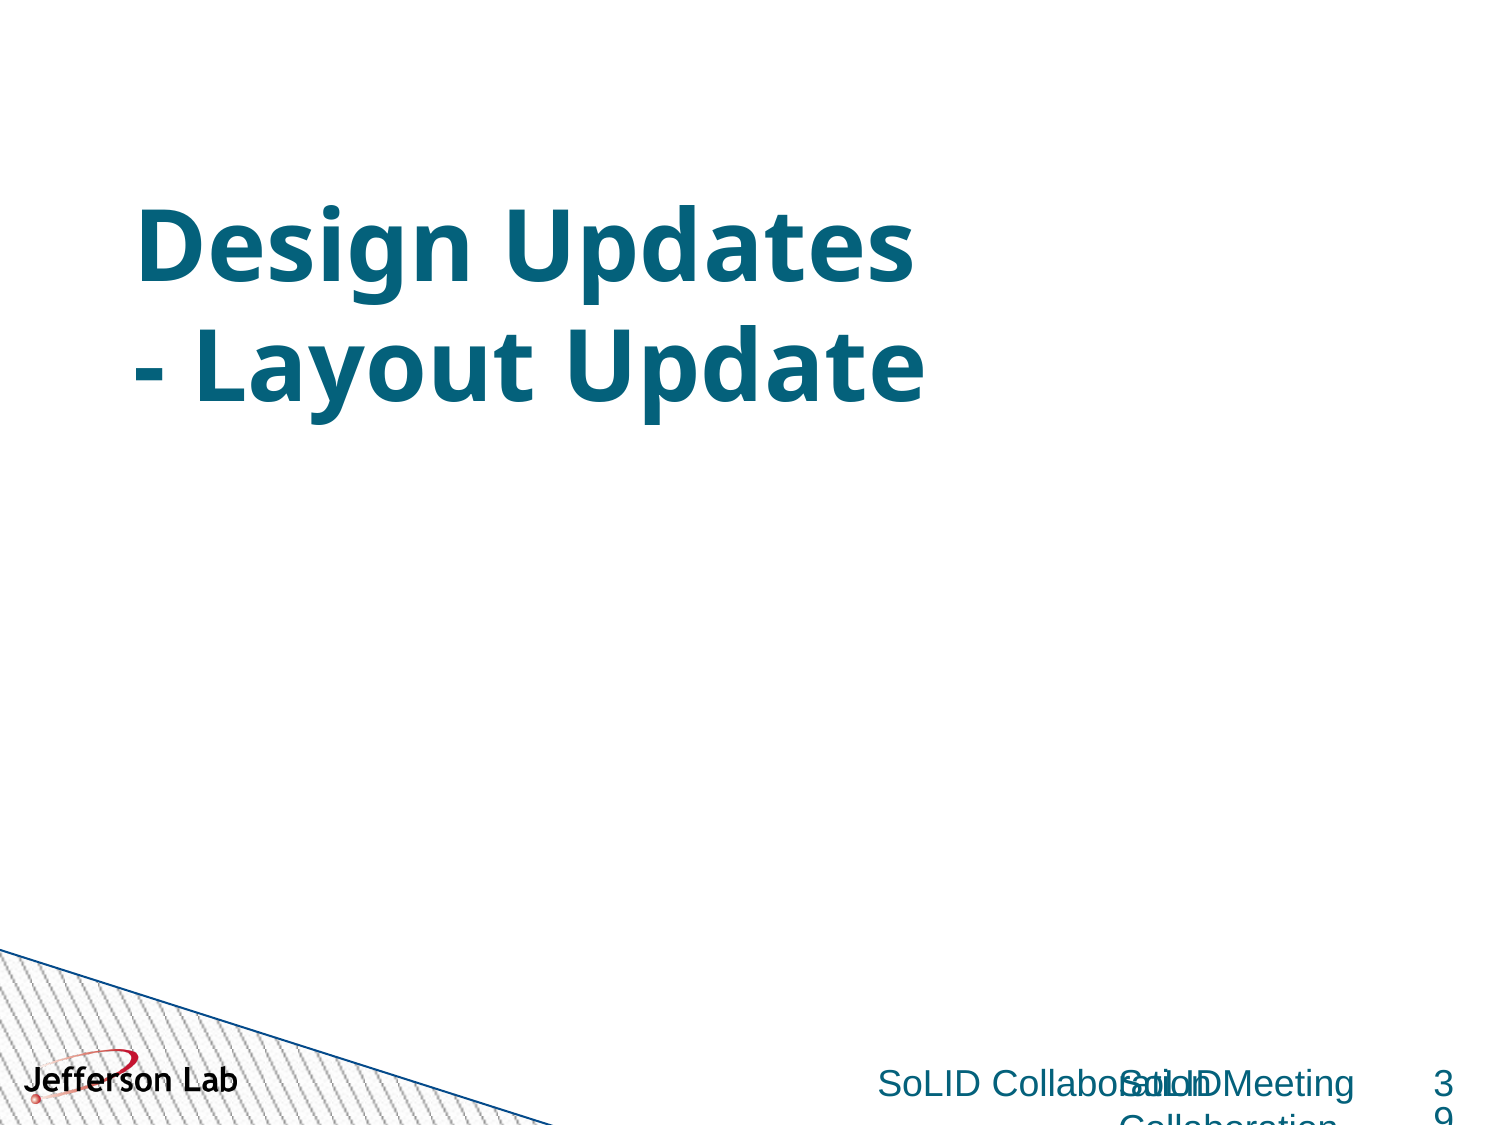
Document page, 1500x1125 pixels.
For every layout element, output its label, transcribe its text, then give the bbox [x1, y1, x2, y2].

picture [0, 952, 543, 1125]
text_box SoLID Collaboration Meeting [1103, 1051, 1419, 1112]
text_box <number> [1418, 1051, 1479, 1111]
text_box Design Updates - Layout Update [118, 173, 1394, 429]
